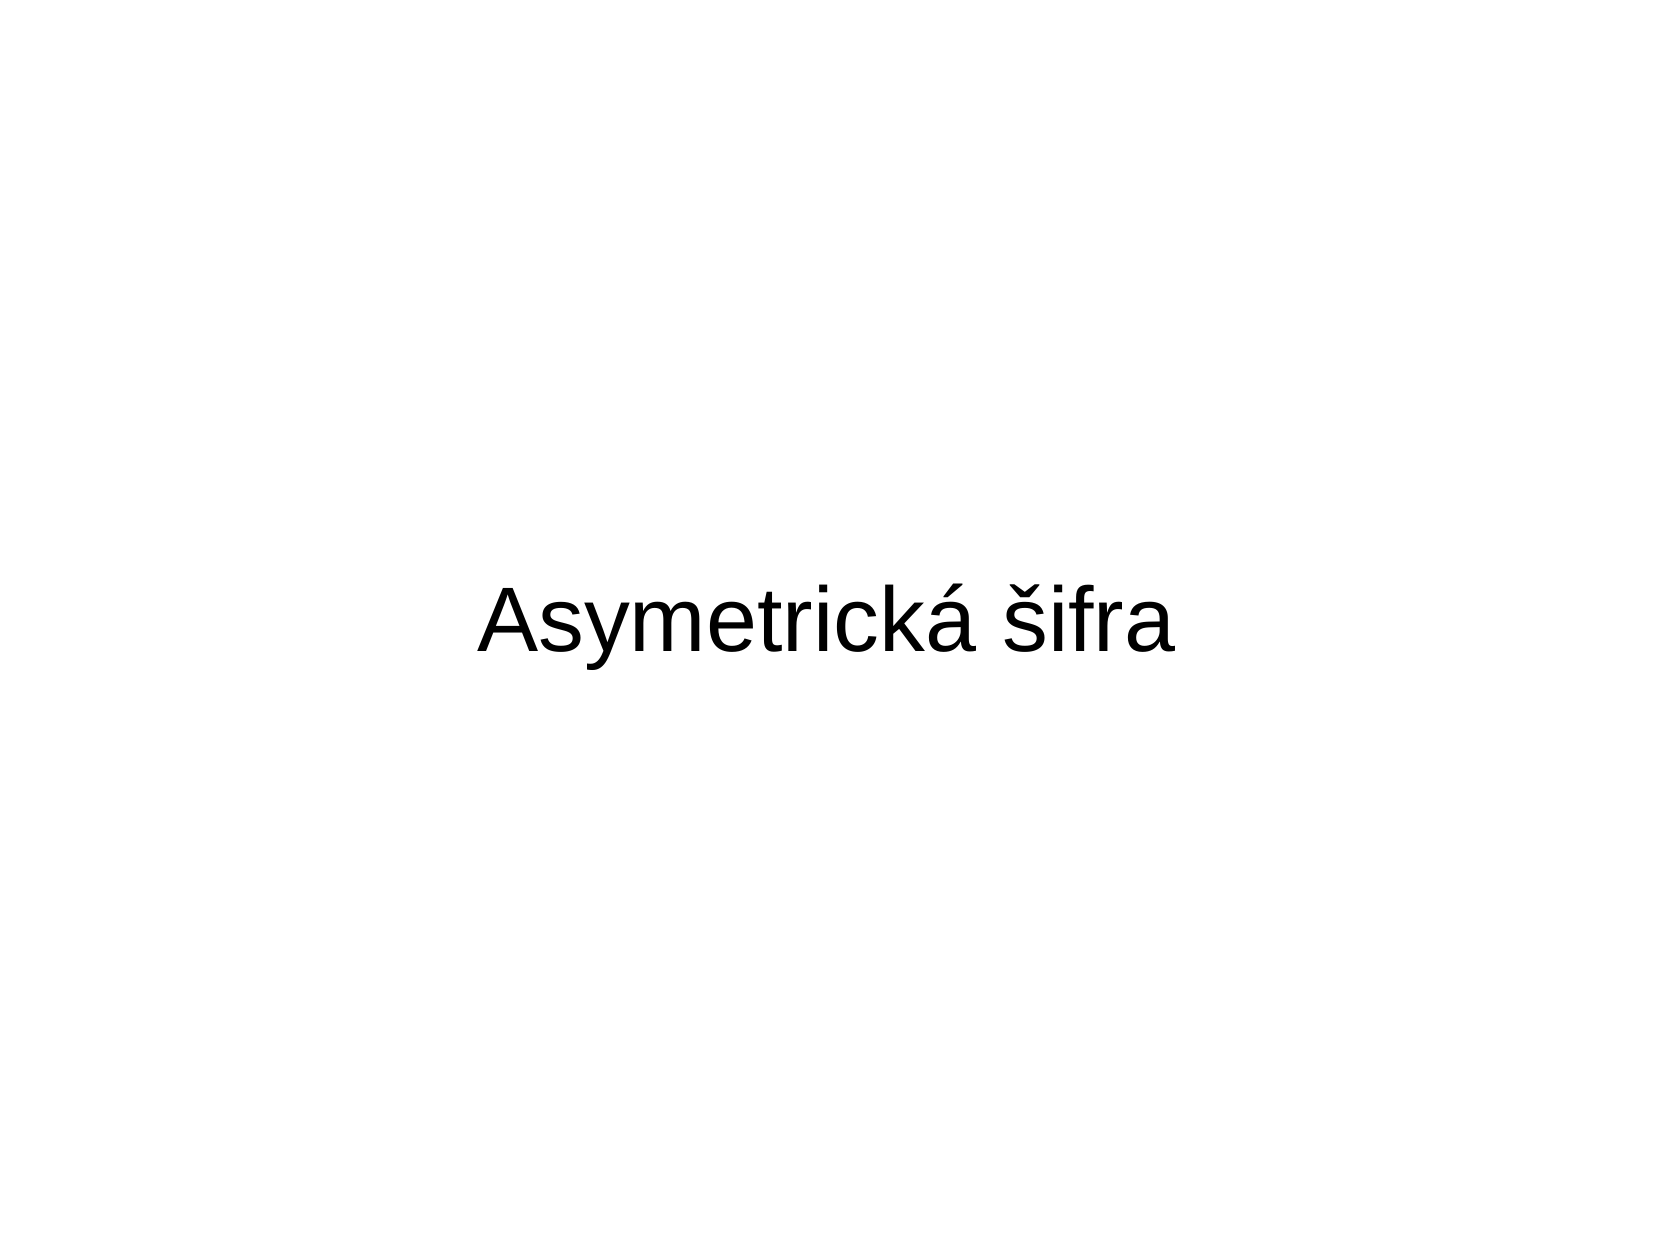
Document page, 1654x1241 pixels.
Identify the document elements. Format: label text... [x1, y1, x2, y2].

title Asymetrická šifra [82, 516, 1571, 724]
